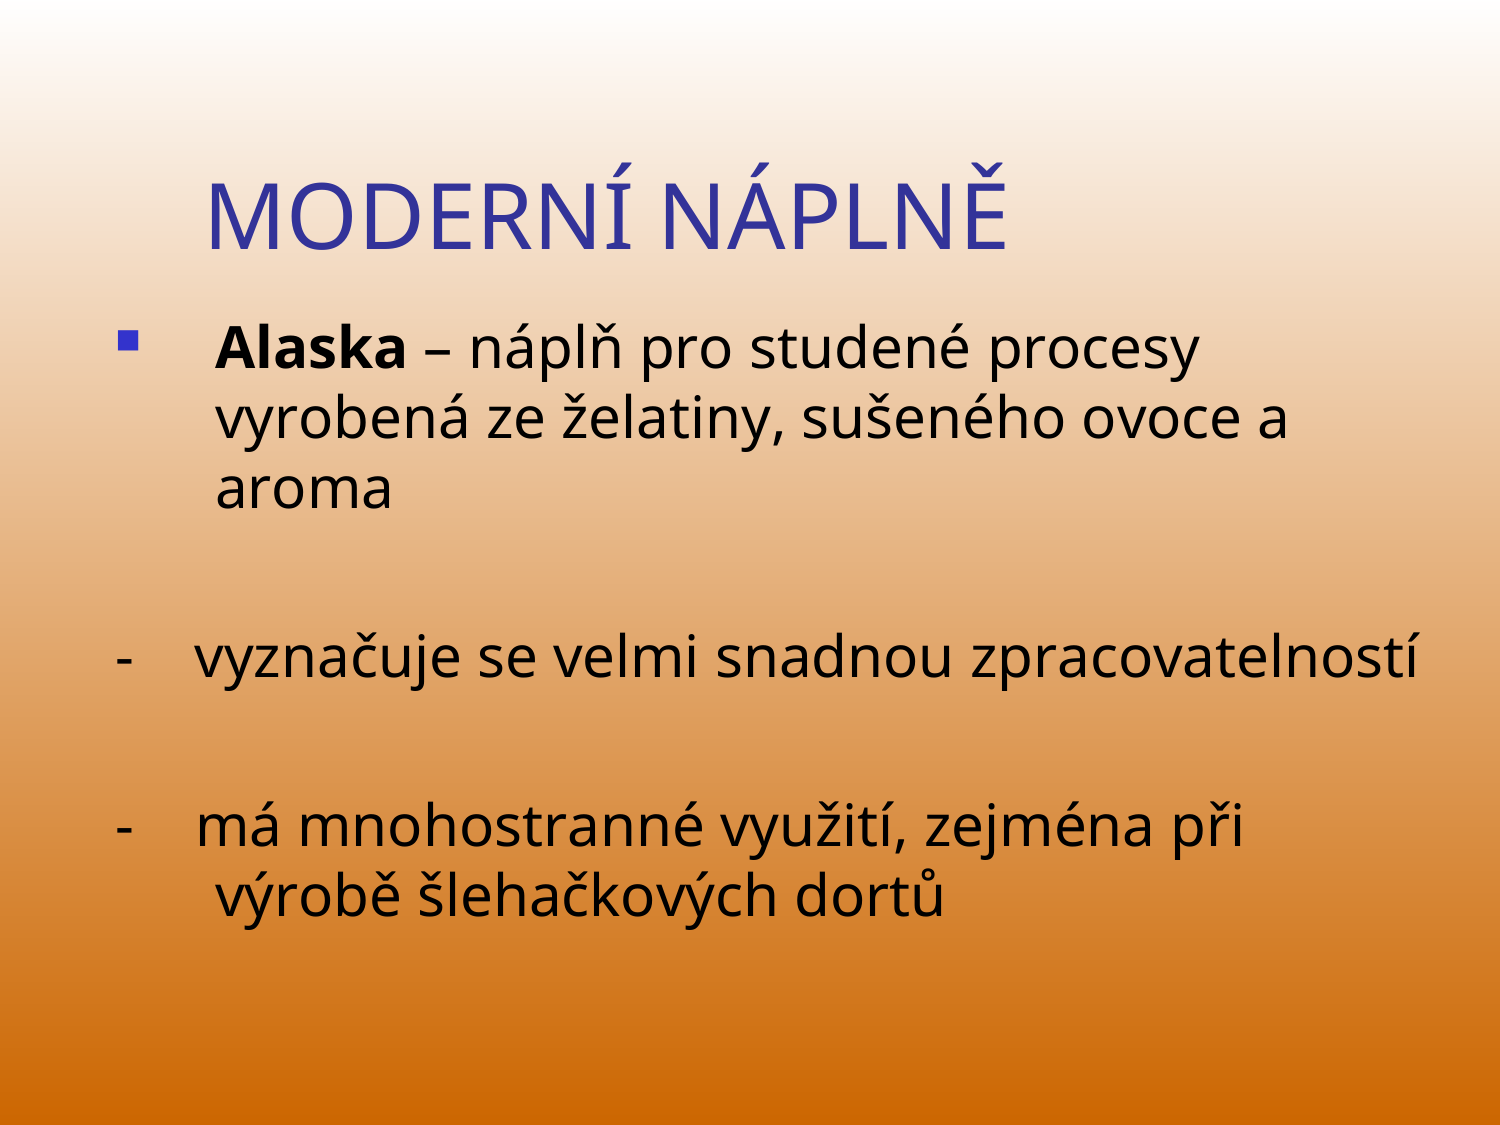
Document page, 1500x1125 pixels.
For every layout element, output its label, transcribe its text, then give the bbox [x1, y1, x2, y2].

list Alaska – náplň pro studené procesy vyrobená ze želatiny, sušeného ovoce a aroma - vyznačuje se velmi snadnou zpracovatelností - má mnohostranné využití, zejména při výrobě šlehačkových dortů [100, 302, 1436, 1035]
title MODERNÍ NÁPLNĚ [188, 35, 1468, 276]
